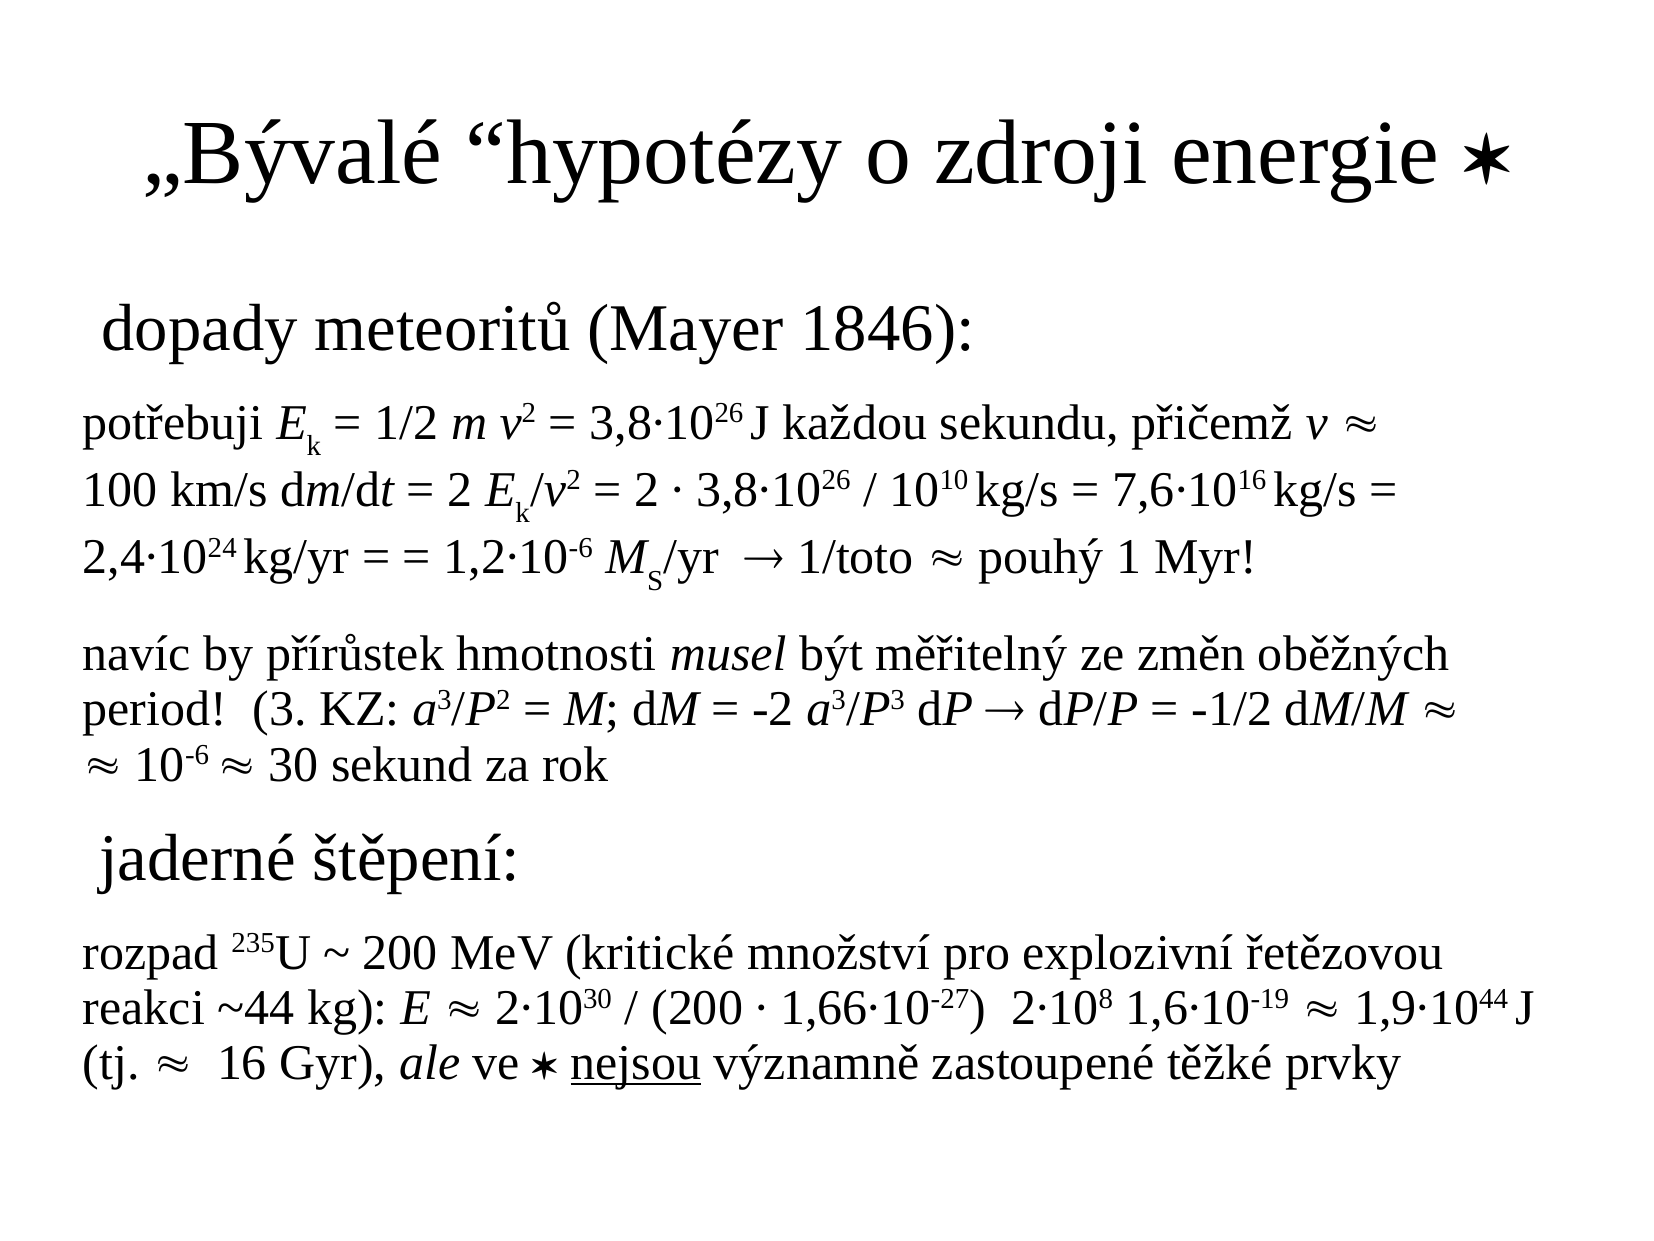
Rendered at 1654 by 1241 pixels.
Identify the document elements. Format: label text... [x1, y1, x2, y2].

title „Bývalé “hypotézy o zdroji energie  [82, 56, 1571, 250]
list dopady meteoritů (Mayer 1846): potřebuji Ek = 1/2 m v2 = 3,8∙1026 J každou sekundu, přičemž v  100 km/s dm/dt = 2 Ek/v2 = 2 ∙ 3,8∙1026 / 1010 kg/s = 7,6∙1016 kg/s = 2,4∙1024 kg/yr = = 1,2∙10-6 MS/yr  1/toto  pouhý 1 Myr! navíc by přírůstek hmotnosti musel být měřitelný ze změn oběžných period! (3. KZ: a3/P2 = M; dM = -2 a3/P3 dP  dP/P = -1/2 dM/M   10-6  30 sekund za rok jaderné štěpení: rozpad 235U ~ 200 MeV (kritické množství pro explozivní řetězovou reakci ~44 kg): E  2∙1030 / (200 ∙ 1,66∙10-27) 2∙108 1,6∙10-19  1,9∙1044 J (tj.  16 Gyr), ale ve * nejsou významně zastoupené těžké prvky [82, 290, 1571, 1143]
